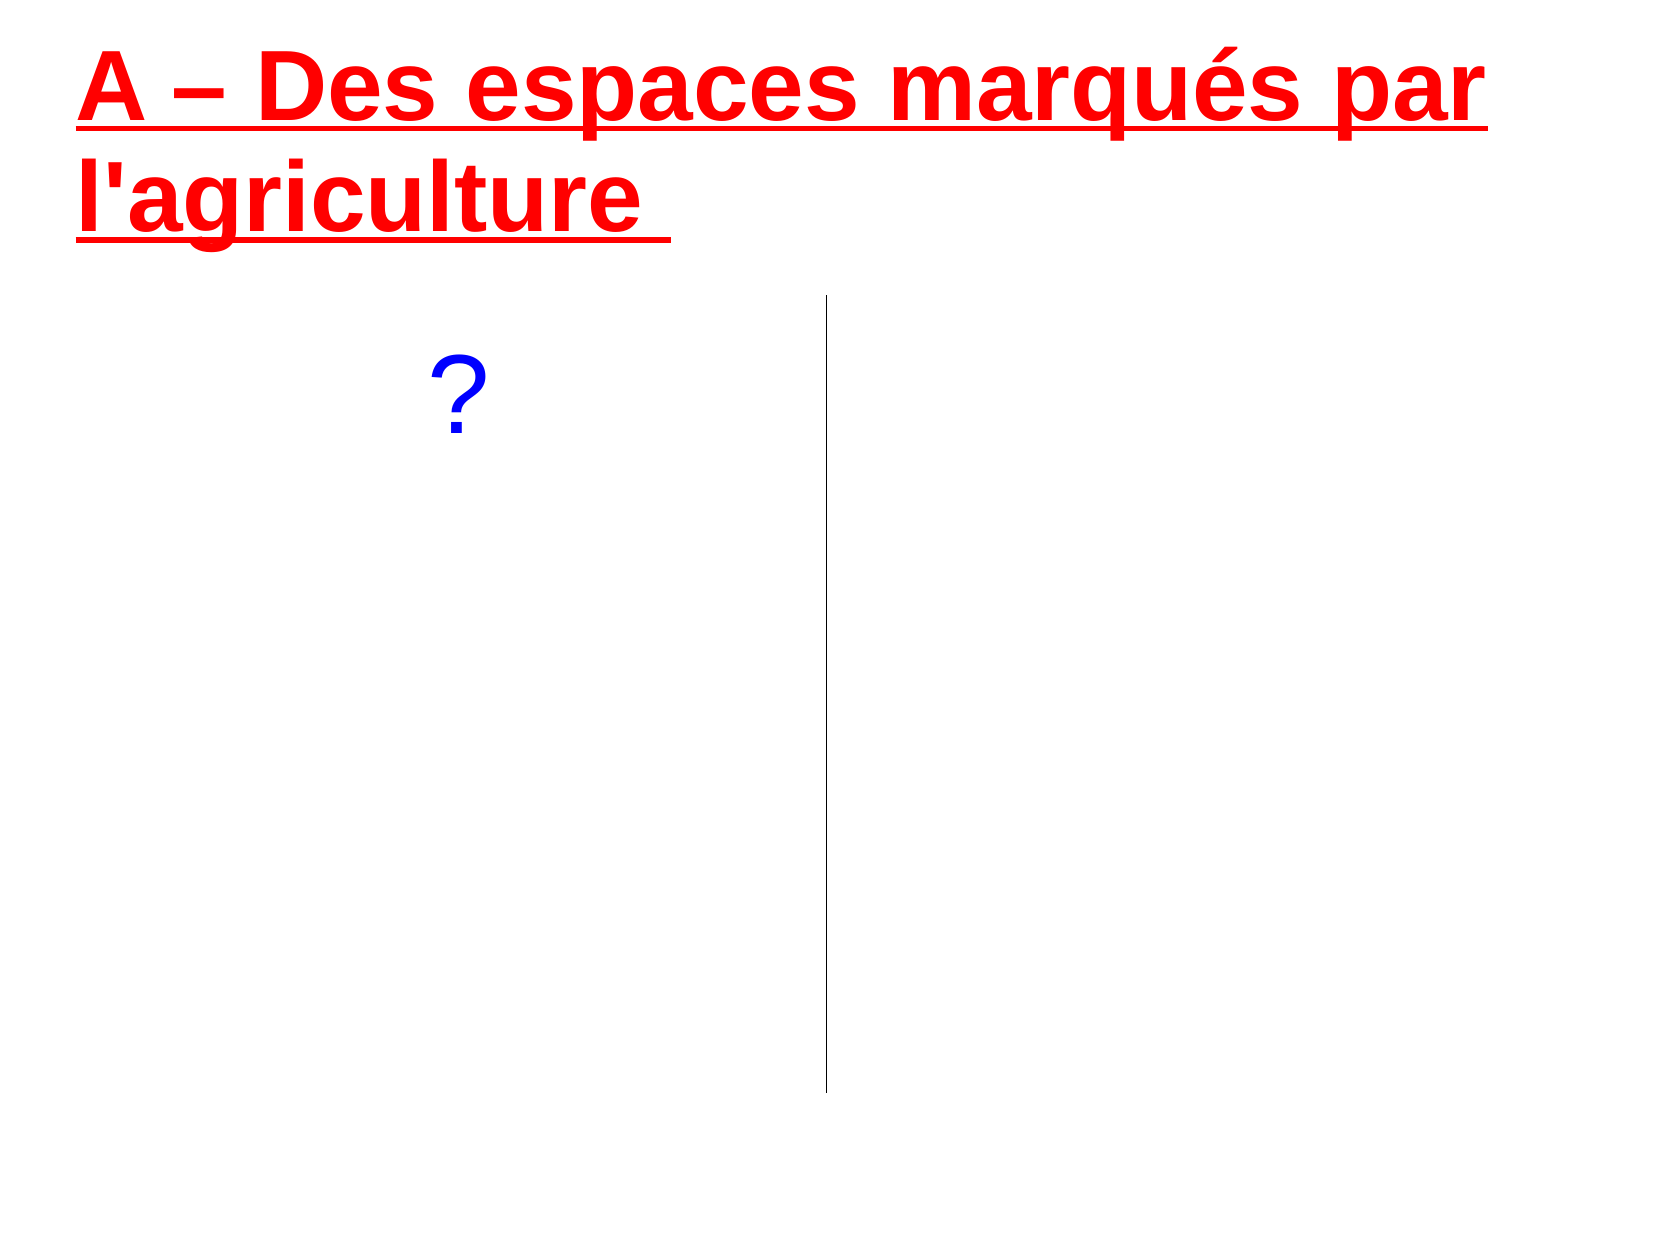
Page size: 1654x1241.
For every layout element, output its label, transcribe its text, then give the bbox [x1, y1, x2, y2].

title A – Des espaces marqués par l'agriculture [75, 29, 1623, 254]
text_box ? [88, 324, 798, 466]
